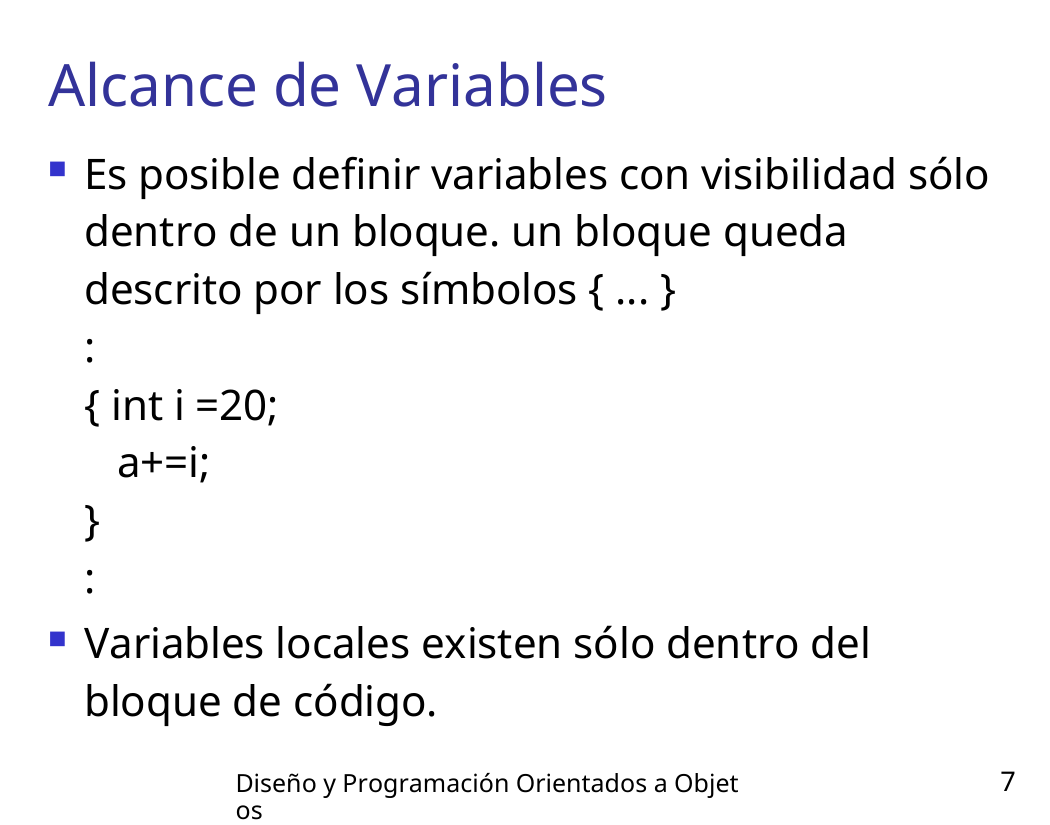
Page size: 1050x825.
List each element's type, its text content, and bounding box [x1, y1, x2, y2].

list Es posible definir variables con visibilidad sólo dentro de un bloque. un bloque queda descrito por los símbolos { ... } : { int i =20; a+=i; } : Variables locales existen sólo dentro del bloque de código. [37, 138, 1023, 739]
title Alcance de Variables [37, 8, 1026, 129]
